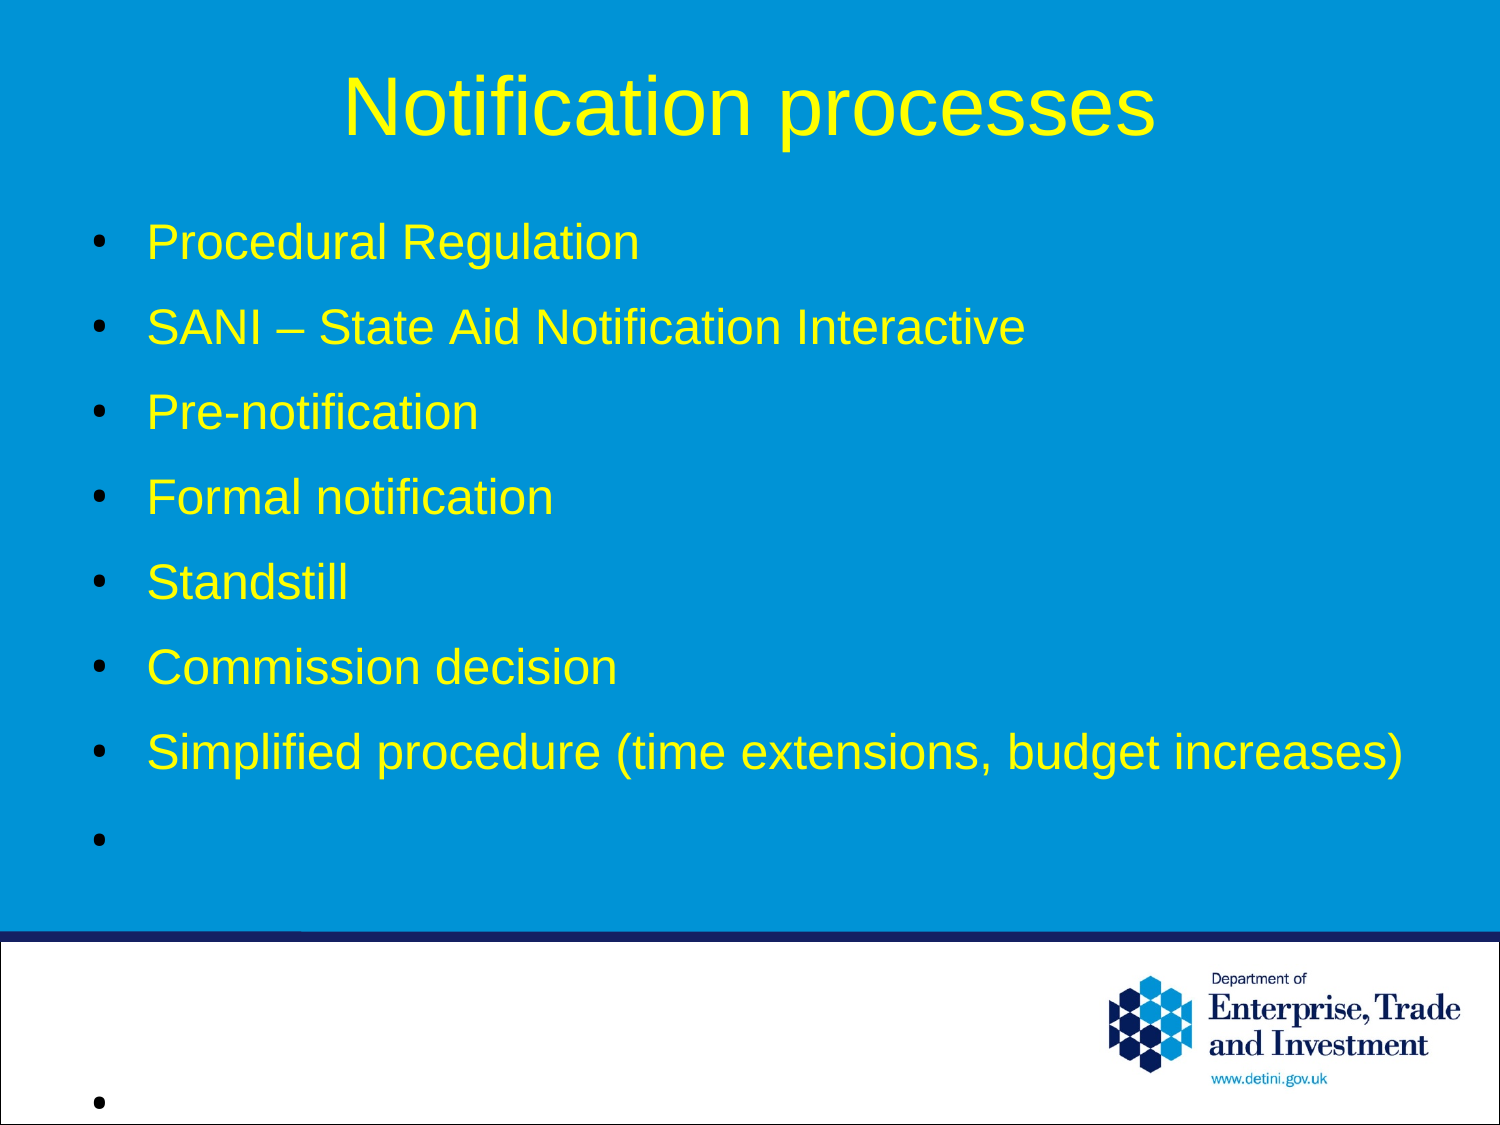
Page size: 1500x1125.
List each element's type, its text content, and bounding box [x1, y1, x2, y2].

title Notification processes [75, 45, 1426, 202]
list Procedural Regulation SANI – State Aid Notification Interactive Pre-notification Formal notification Standstill Commission decision Simplified procedure (time extensions, budget increases) [75, 202, 1426, 905]
